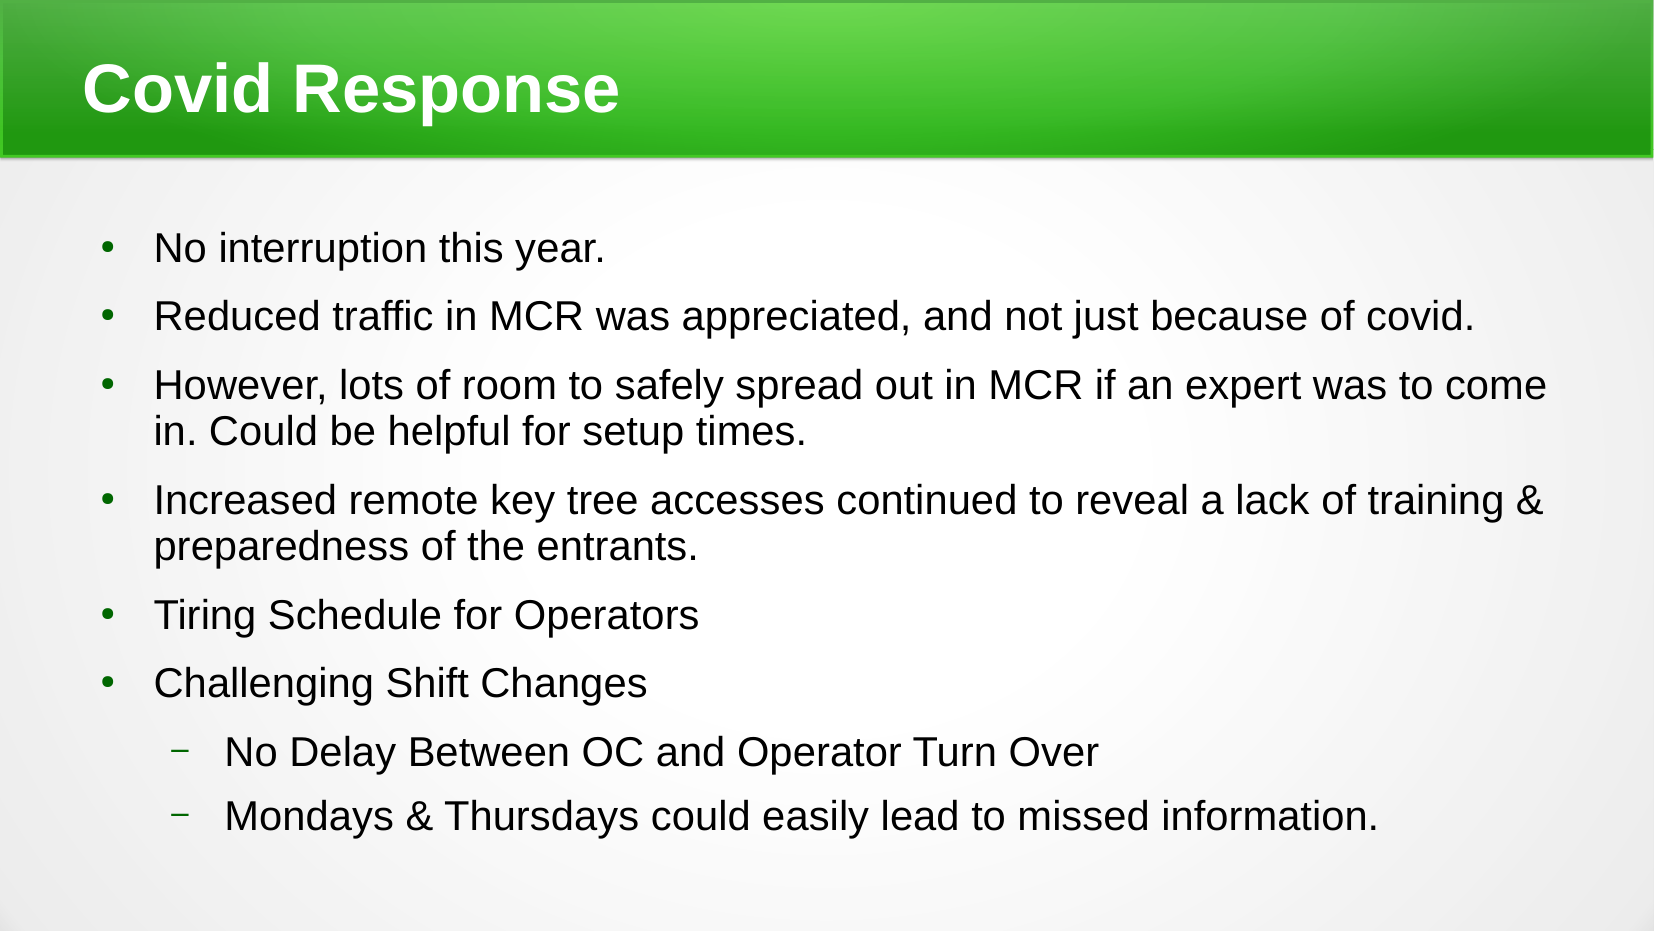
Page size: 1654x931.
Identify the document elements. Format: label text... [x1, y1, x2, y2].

list No interruption this year. Reduced traffic in MCR was appreciated, and not just because of covid. However, lots of room to safely spread out in MCR if an expert was to come in. Could be helpful for setup times. Increased remote key tree accesses continued to reveal a lack of training & preparedness of the entrants. Tiring Schedule for Operators Challenging Shift Changes No Delay Between OC and Operator Turn Over Mondays & Thursdays could easily lead to missed information. [82, 224, 1571, 871]
title Covid Response [82, 35, 1571, 142]
